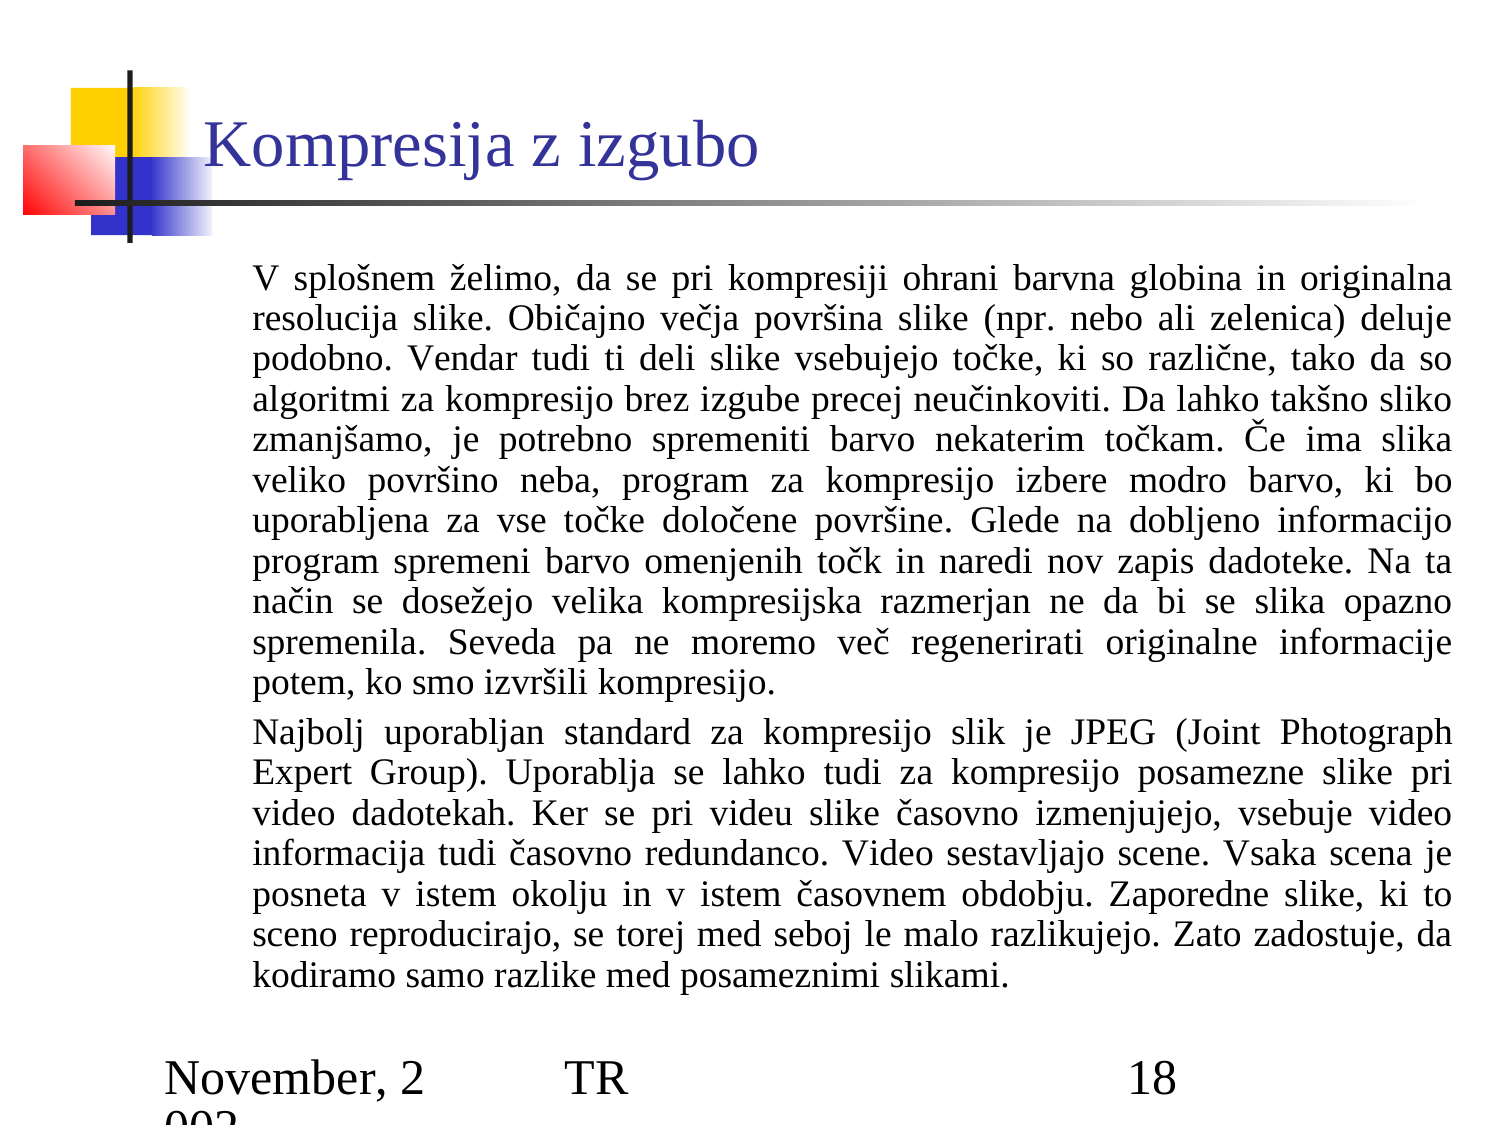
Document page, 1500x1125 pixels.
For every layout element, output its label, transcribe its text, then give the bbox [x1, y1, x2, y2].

title Kompresija z izgubo [188, 92, 1468, 188]
list V splošnem želimo, da se pri kompresiji ohrani barvna globina in originalna resolucija slike. Običajno večja površina slike (npr. nebo ali zelenica) deluje podobno. Vendar tudi ti deli slike vsebujejo točke, ki so različne, tako da so algoritmi za kompresijo brez izgube precej neučinkoviti. Da lahko takšno sliko zmanjšamo, je potrebno spremeniti barvo nekaterim točkam. Če ima slika veliko površino neba, program za kompresijo izbere modro barvo, ki bo uporabljena za vse točke določene površine. Glede na dobljeno informacijo program spremeni barvo omenjenih točk in naredi nov zapis dadoteke. Na ta način se dosežejo velika kompresijska razmerjan ne da bi se slika opazno spremenila. Seveda pa ne moremo več regenerirati originalne informacije potem, ko smo izvršili kompresijo. Najbolj uporabljan standard za kompresijo slik je JPEG (Joint Photograph Expert Group). Uporablja se lahko tudi za kompresijo posamezne slike pri video dadotekah. Ker se pri videu slike časovno izmenjujejo, vsebuje video informacija tudi časovno redundanco. Video sestavljajo scene. Vsaka scena je posneta v istem okolju in v istem časovnem obdobju. Zaporedne slike, ki to sceno reproducirajo, se torej med seboj le malo razlikujejo. Zato zadostuje, da kodiramo samo razlike med posameznimi slikami. [50, 249, 1469, 1114]
